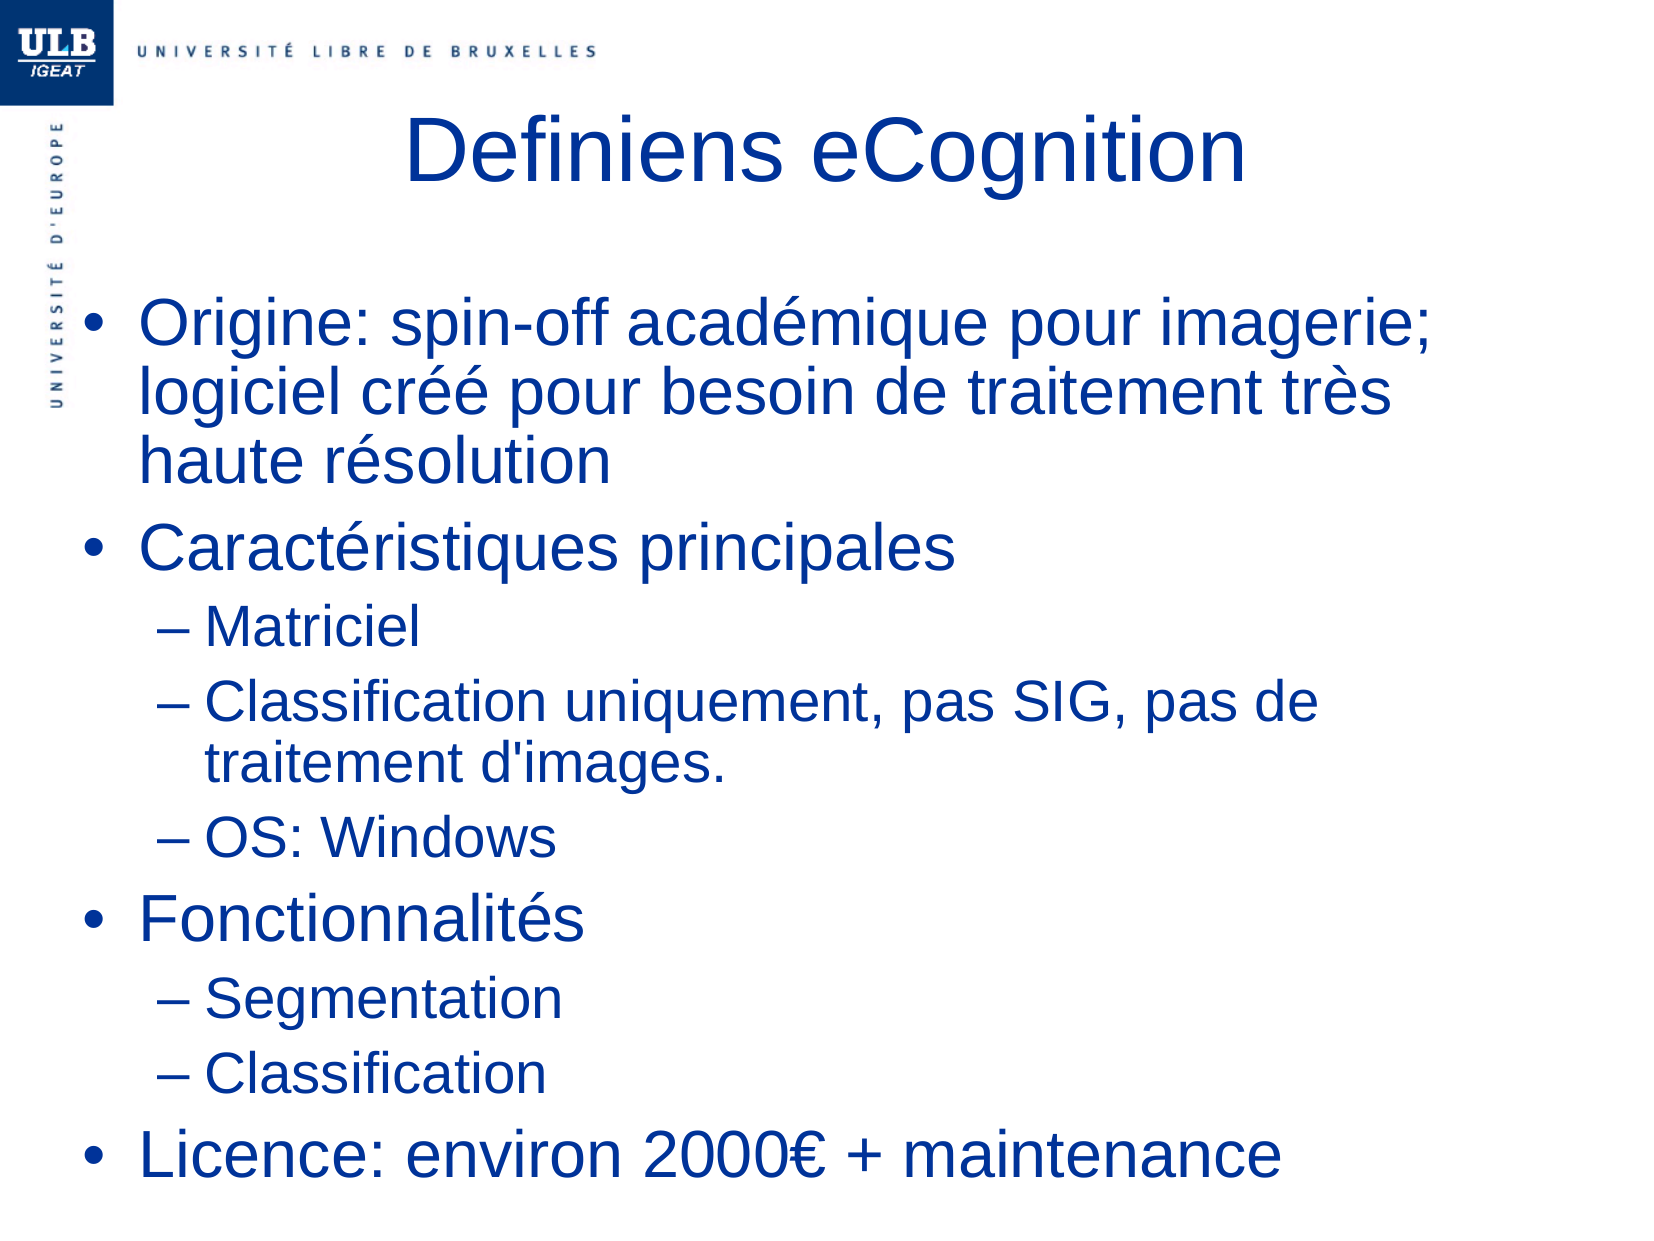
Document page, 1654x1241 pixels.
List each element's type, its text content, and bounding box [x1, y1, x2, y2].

title Definiens eCognition [82, 30, 1571, 276]
list Origine: spin-off académique pour imagerie; logiciel créé pour besoin de traitement très haute résolution Caractéristiques principales Matriciel Classification uniquement, pas SIG, pas de traitement d'images. OS: Windows Fonctionnalités Segmentation Classification Licence: environ 2000€ + maintenance [82, 289, 1571, 1199]
picture [0, 0, 1654, 1241]
